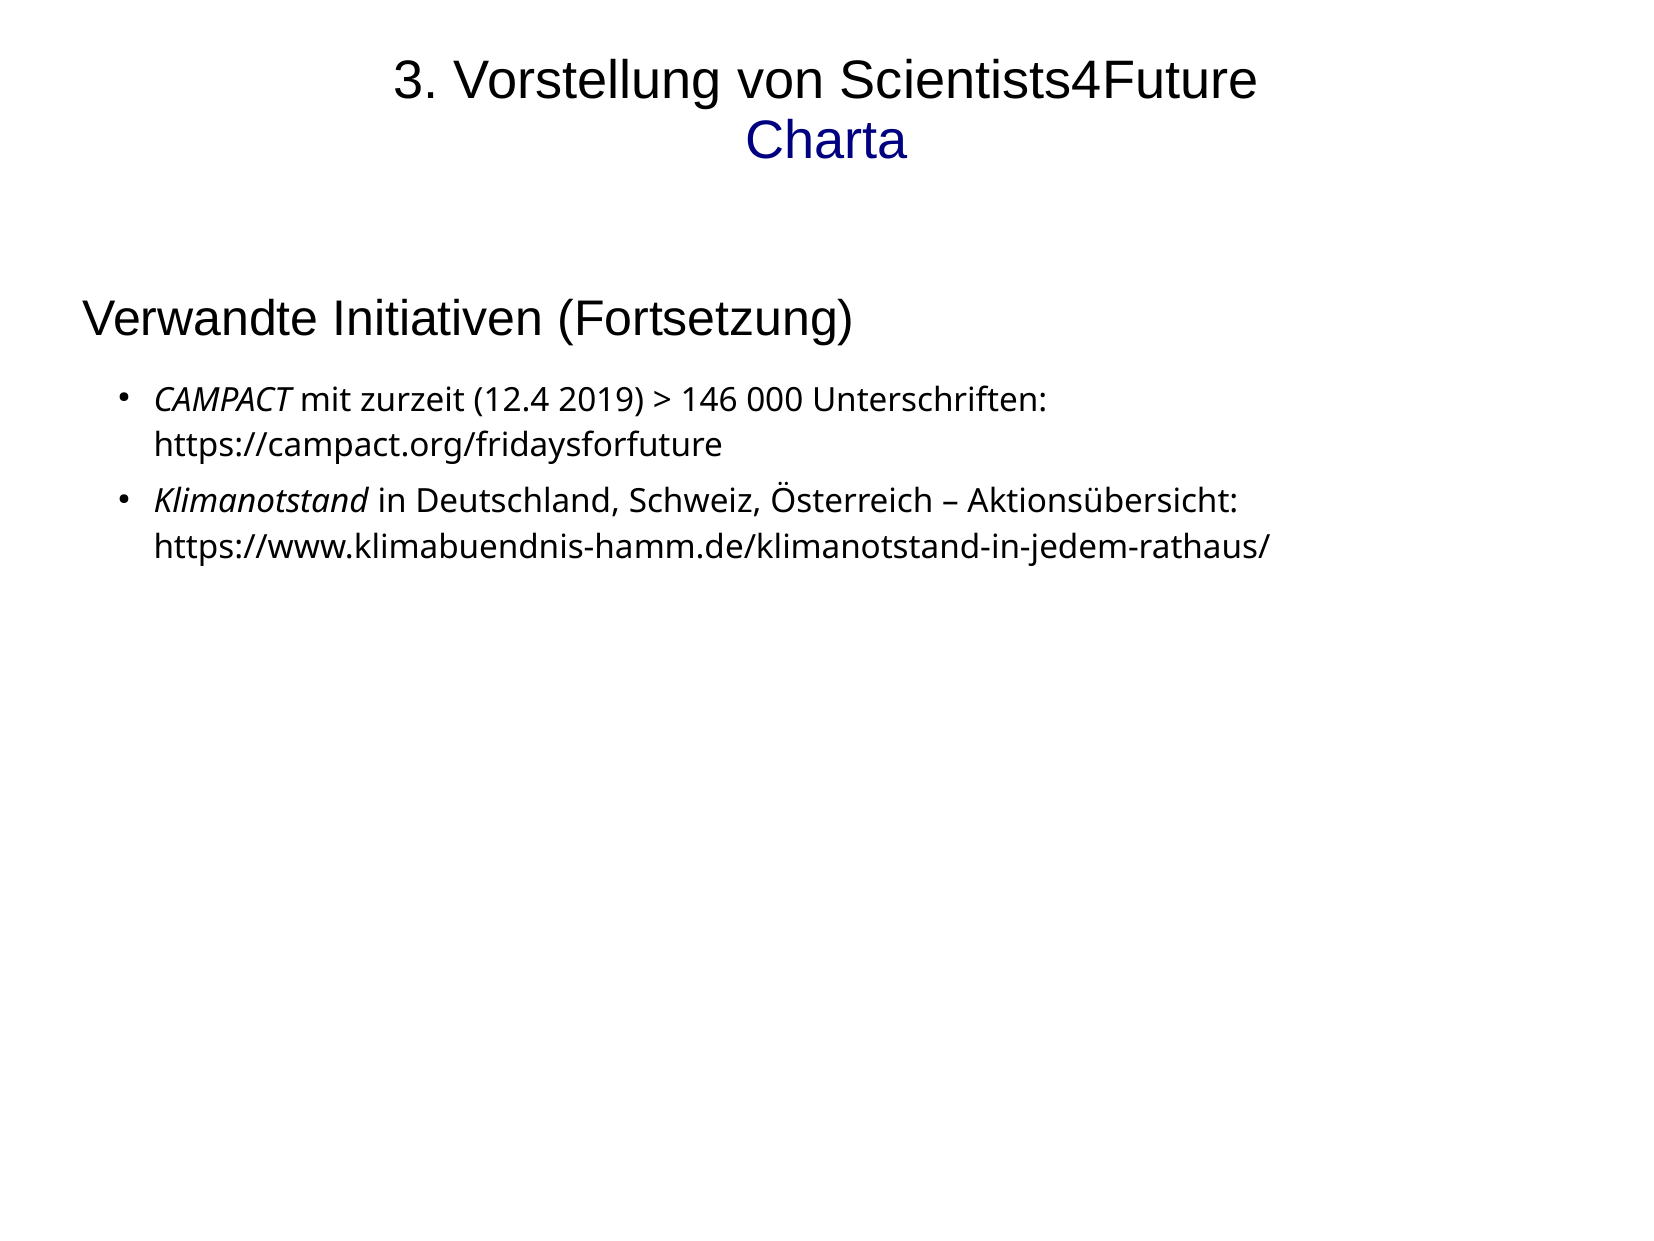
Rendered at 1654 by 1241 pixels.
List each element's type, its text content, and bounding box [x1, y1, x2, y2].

list Verwandte Initiativen (Fortsetzung) CAMPACT mit zurzeit (12.4 2019) > 146 000 Unterschriften: https://campact.org/fridaysforfuture Klimanotstand in Deutschland, Schweiz, Österreich – Aktionsübersicht:https://www.klimabuendnis-hamm.de/klimanotstand-in-jedem-rathaus/ [82, 290, 1571, 1109]
title 3. Vorstellung von Scientists4Future Charta [82, 49, 1571, 257]
